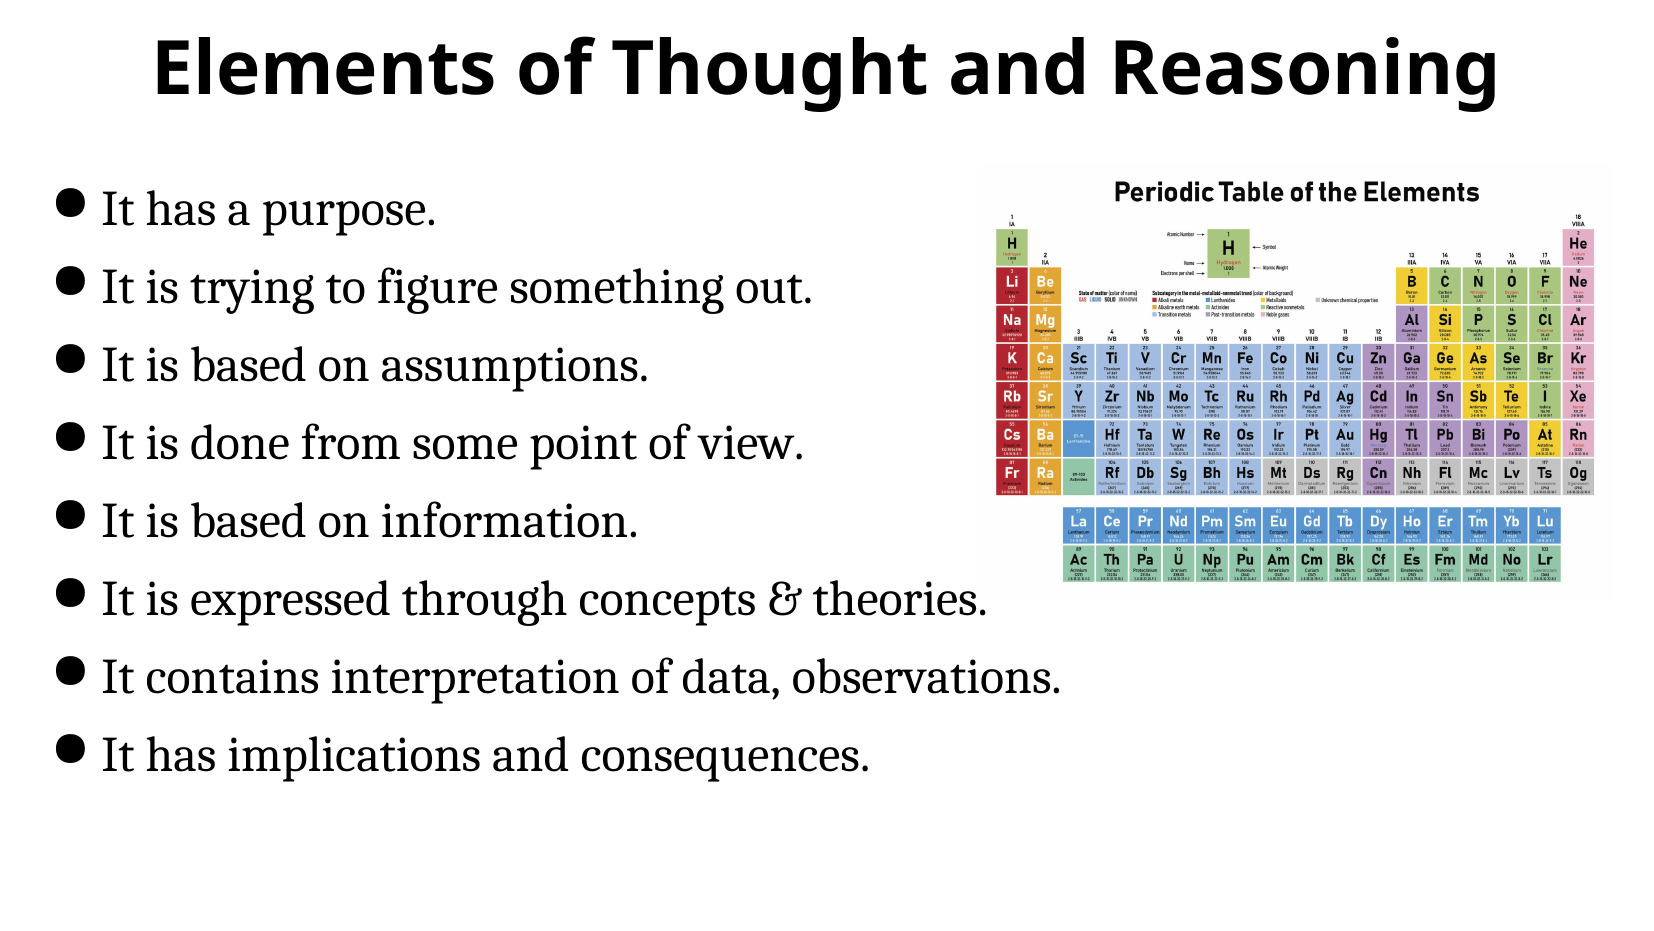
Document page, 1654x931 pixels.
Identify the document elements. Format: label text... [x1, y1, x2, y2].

picture [977, 163, 1613, 601]
title Elements of Thought and Reasoning [0, 17, 1654, 124]
text_box It has a purpose. It is trying to figure something out. It is based on assumptions. It is done from some point of view. It is based on information. It is expressed through concepts & theories. It contains interpretation of data, observations. It has implications and consequences. [0, 90, 1584, 789]
